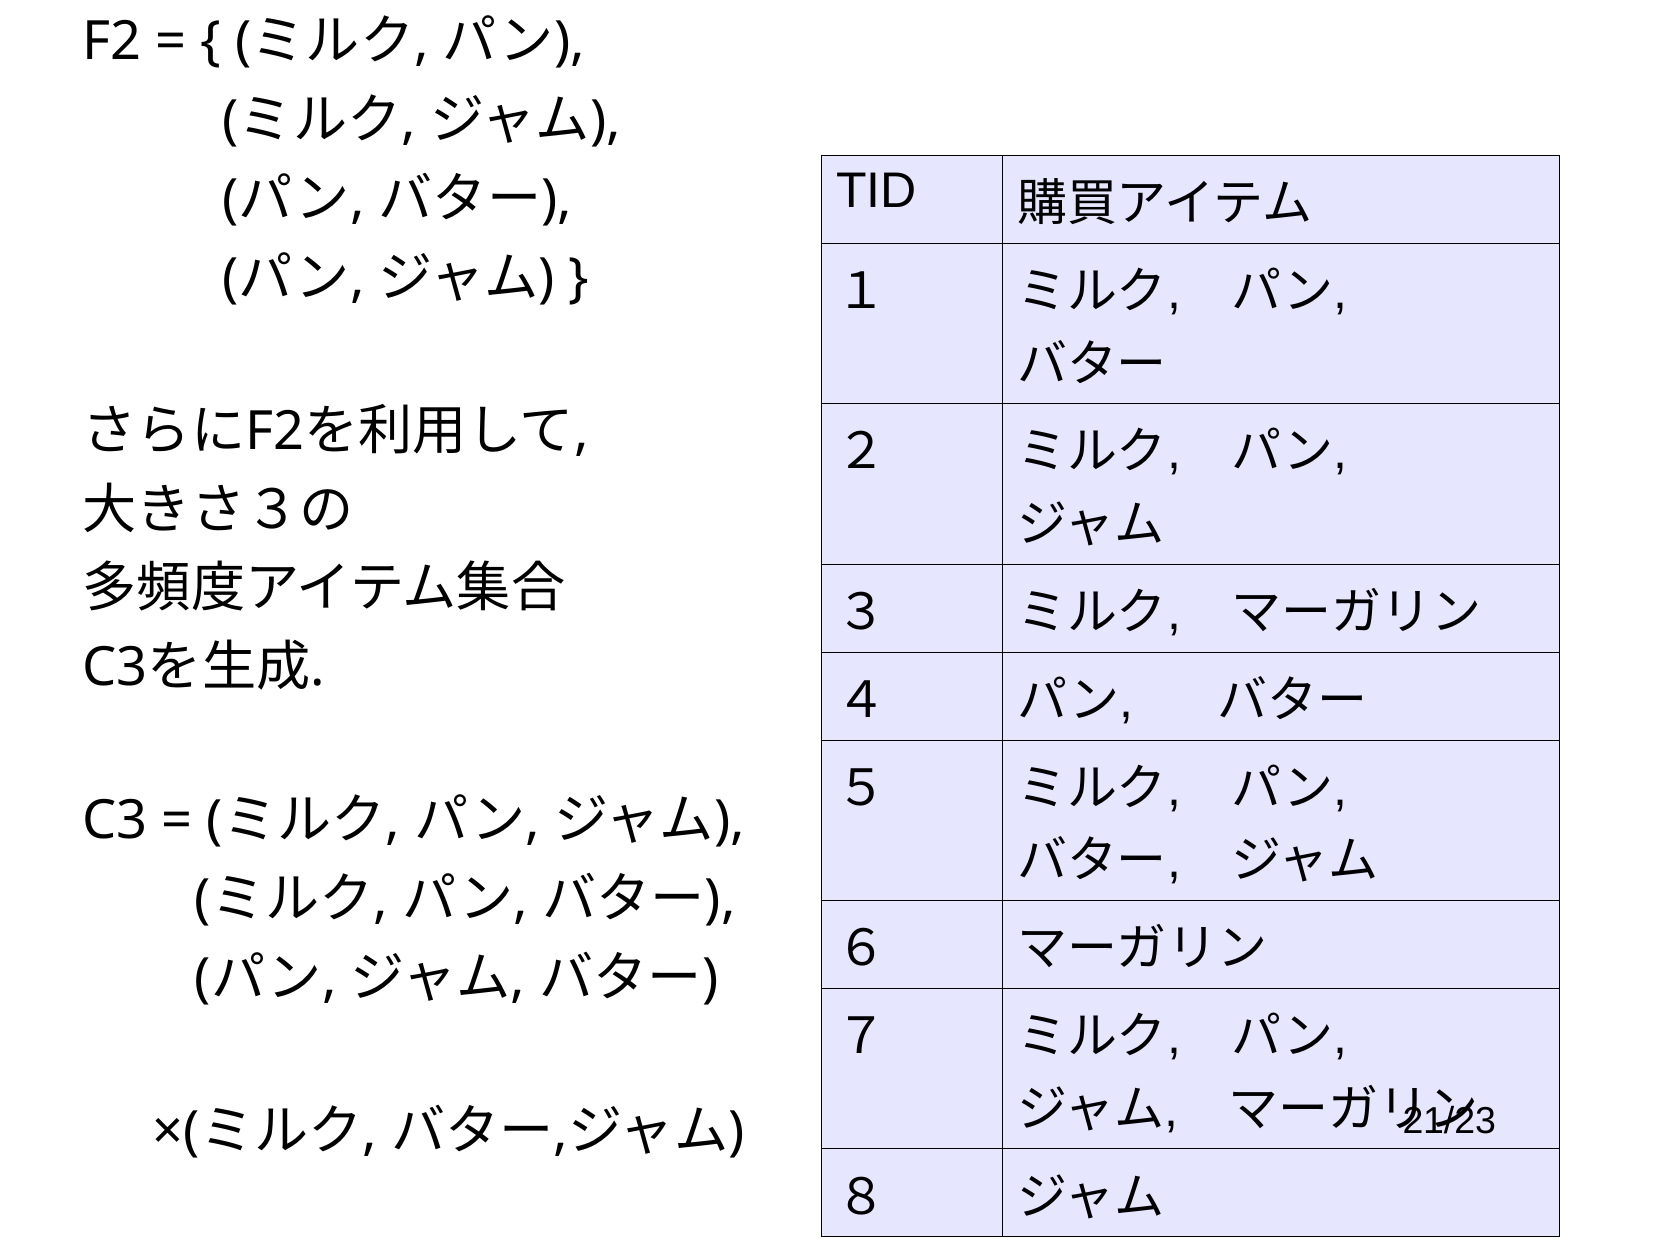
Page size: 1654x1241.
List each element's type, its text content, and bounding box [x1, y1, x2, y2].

table_cell ミルク, パン, ジャム, マーガリン [1003, 989, 1559, 1148]
table_cell ミルク, パン, バター, ジャム [1003, 741, 1559, 900]
table_cell ２ [822, 404, 1002, 564]
table_cell ８ [822, 1149, 1002, 1236]
table_header 購買アイテム [1003, 156, 1559, 243]
table_cell ジャム [1003, 1149, 1559, 1236]
table_cell ミルク, パン, バター [1003, 244, 1559, 403]
table_cell ６ [822, 901, 1002, 988]
table_cell ミルク, マーガリン [1003, 565, 1559, 652]
table_cell ５ [822, 741, 1002, 900]
table_header TID [822, 156, 1002, 243]
table_cell マーガリン [1003, 901, 1559, 988]
subtitle F2 = { (ミルク, パン), (ミルク, ジャム), (パン, バター), (パン, ジャム) } さらにF2を利用して, 大きさ３の 多頻度アイテム集合 C3を生成. C3 = (ミルク, パン, ジャム), (ミルク, パン, バター), (パン, ジャム, バター) ×(ミルク, バター,ジャム) [82, 118, 798, 1044]
text_box 21/23 [1387, 1092, 1536, 1150]
table_cell パン, バター [1003, 653, 1559, 740]
table_cell ４ [822, 653, 1002, 740]
table_cell １ [822, 244, 1002, 403]
table_cell ７ [822, 989, 1002, 1148]
table_cell ３ [822, 565, 1002, 652]
table_cell ミルク, パン, ジャム [1003, 404, 1559, 564]
